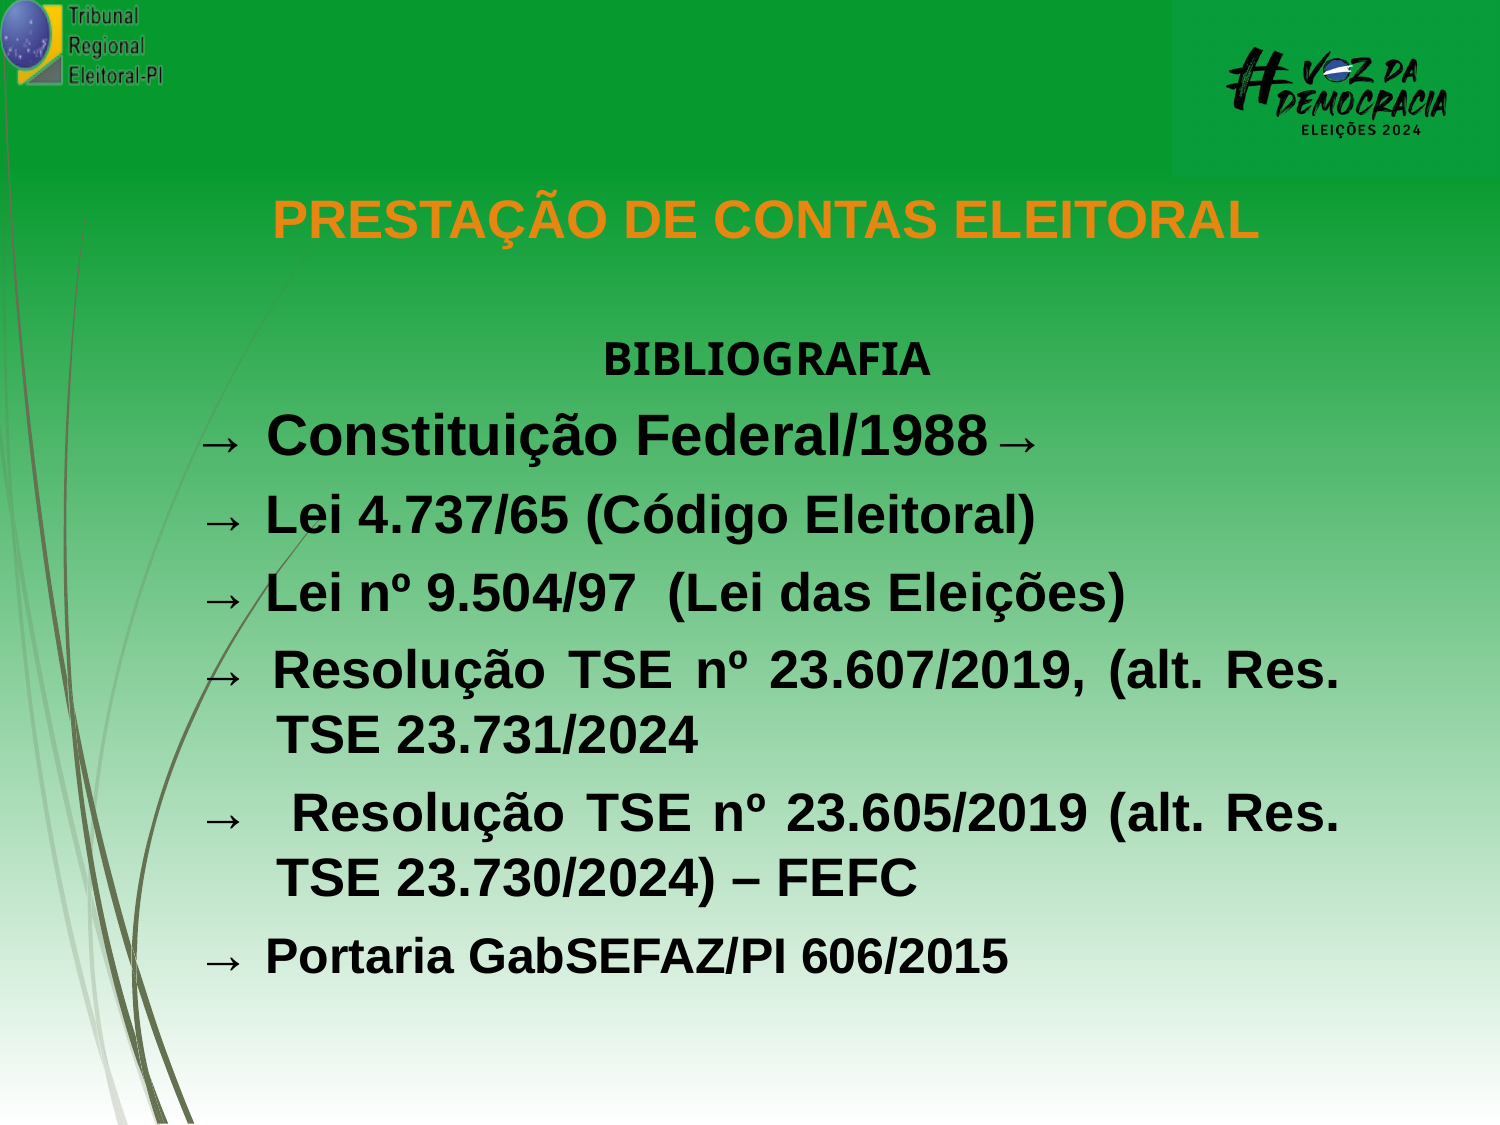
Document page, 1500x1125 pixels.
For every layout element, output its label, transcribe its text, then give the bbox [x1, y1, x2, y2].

picture [1172, 0, 1500, 177]
picture [0, 0, 177, 94]
text_box PRESTAÇÃO DE CONTAS ELEITORAL BIBLIOGRAFIA → Constituição Federal/1988→ → Lei 4.737/65 (Código Eleitoral) → Lei nº 9.504/97 (Lei das Eleições) → Resolução TSE nº 23.607/2019, (alt. Res. TSE 23.731/2024 → Resolução TSE nº 23.605/2019 (alt. Res. TSE 23.730/2024) – FEFC → Portaria GabSEFAZ/PI 606/2015 [177, 177, 1357, 322]
